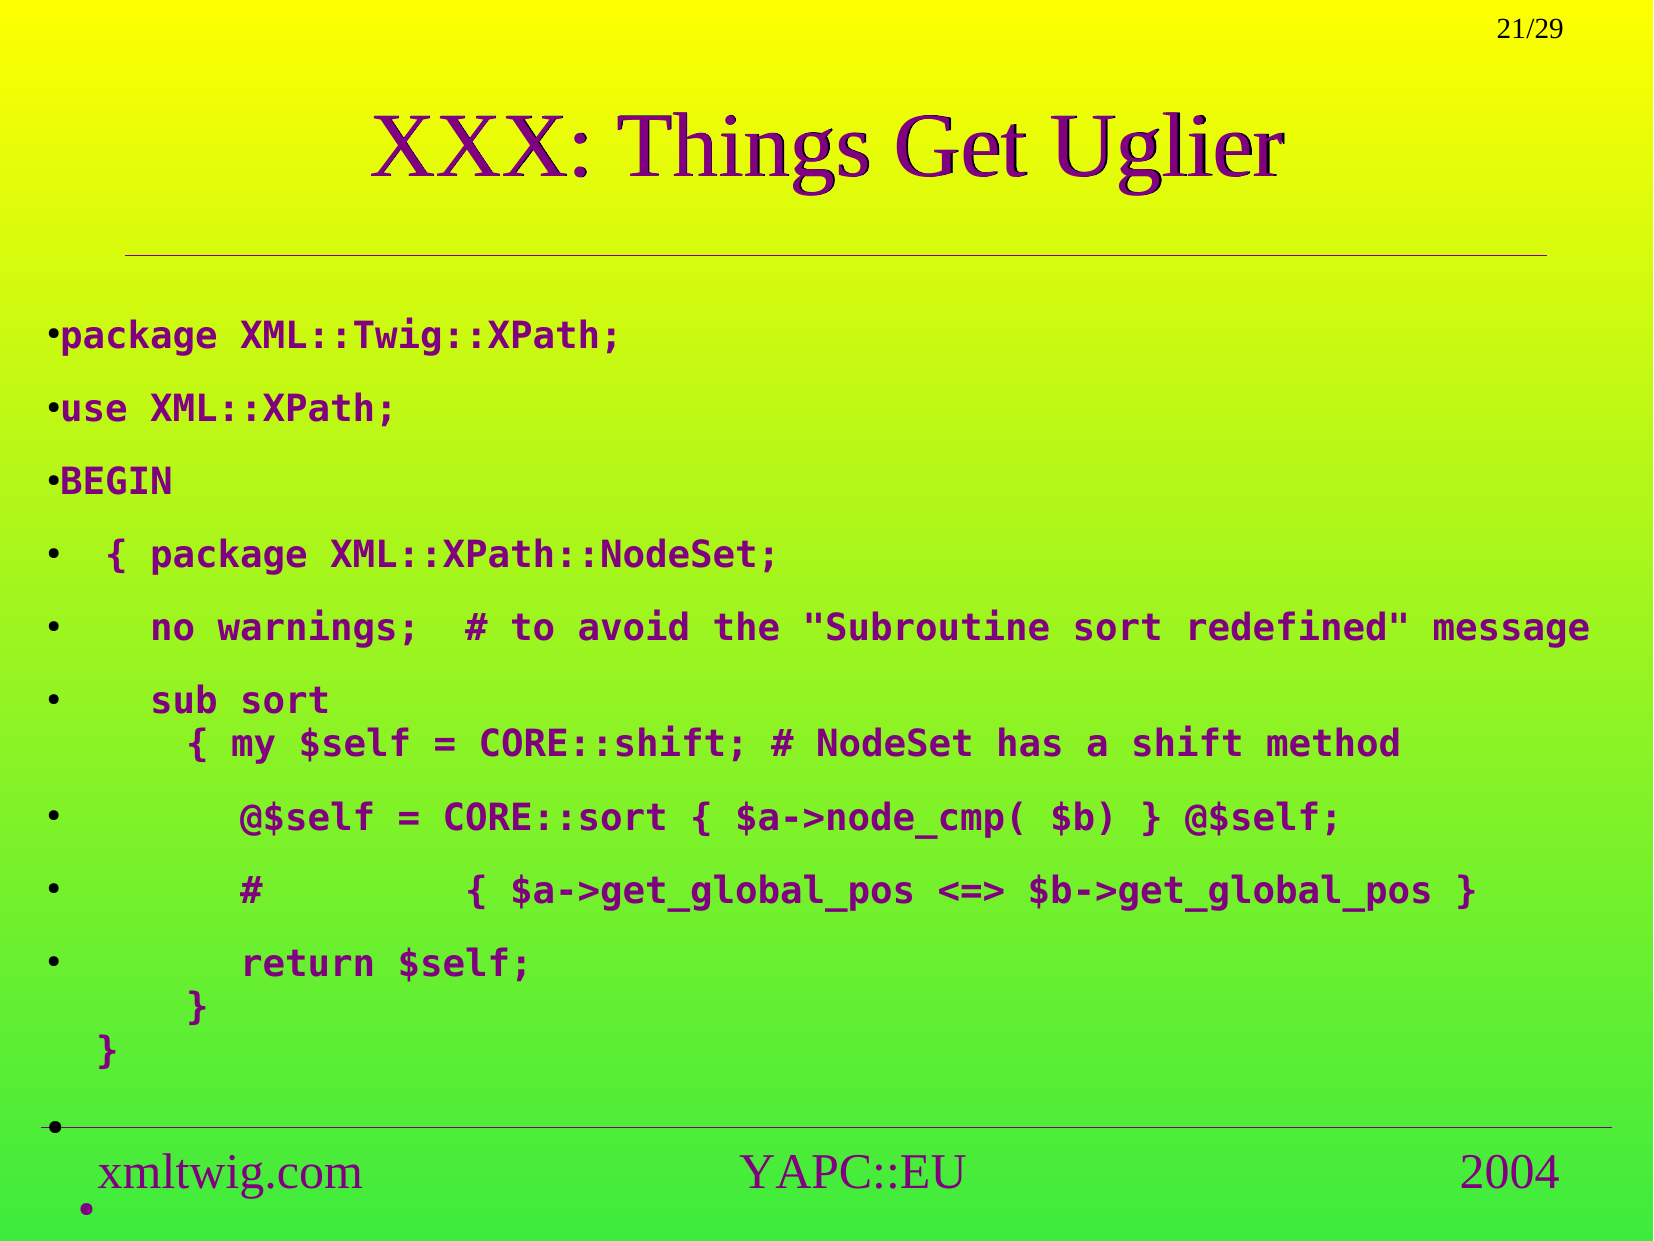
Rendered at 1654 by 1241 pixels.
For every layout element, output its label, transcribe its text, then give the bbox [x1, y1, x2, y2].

list package XML::Twig::XPath; use XML::XPath; BEGIN { package XML::XPath::NodeSet; no warnings; # to avoid the "Subroutine sort redefined" message sub sort { my $self = CORE::shift; # NodeSet has a shift method @$self = CORE::sort { $a->node_cmp( $b) } @$self; # { $a->get_global_pos <=> $b->get_global_pos } return $self; } } [42, 313, 1618, 1241]
title XXX: Things Get Uglier [121, 66, 1533, 225]
